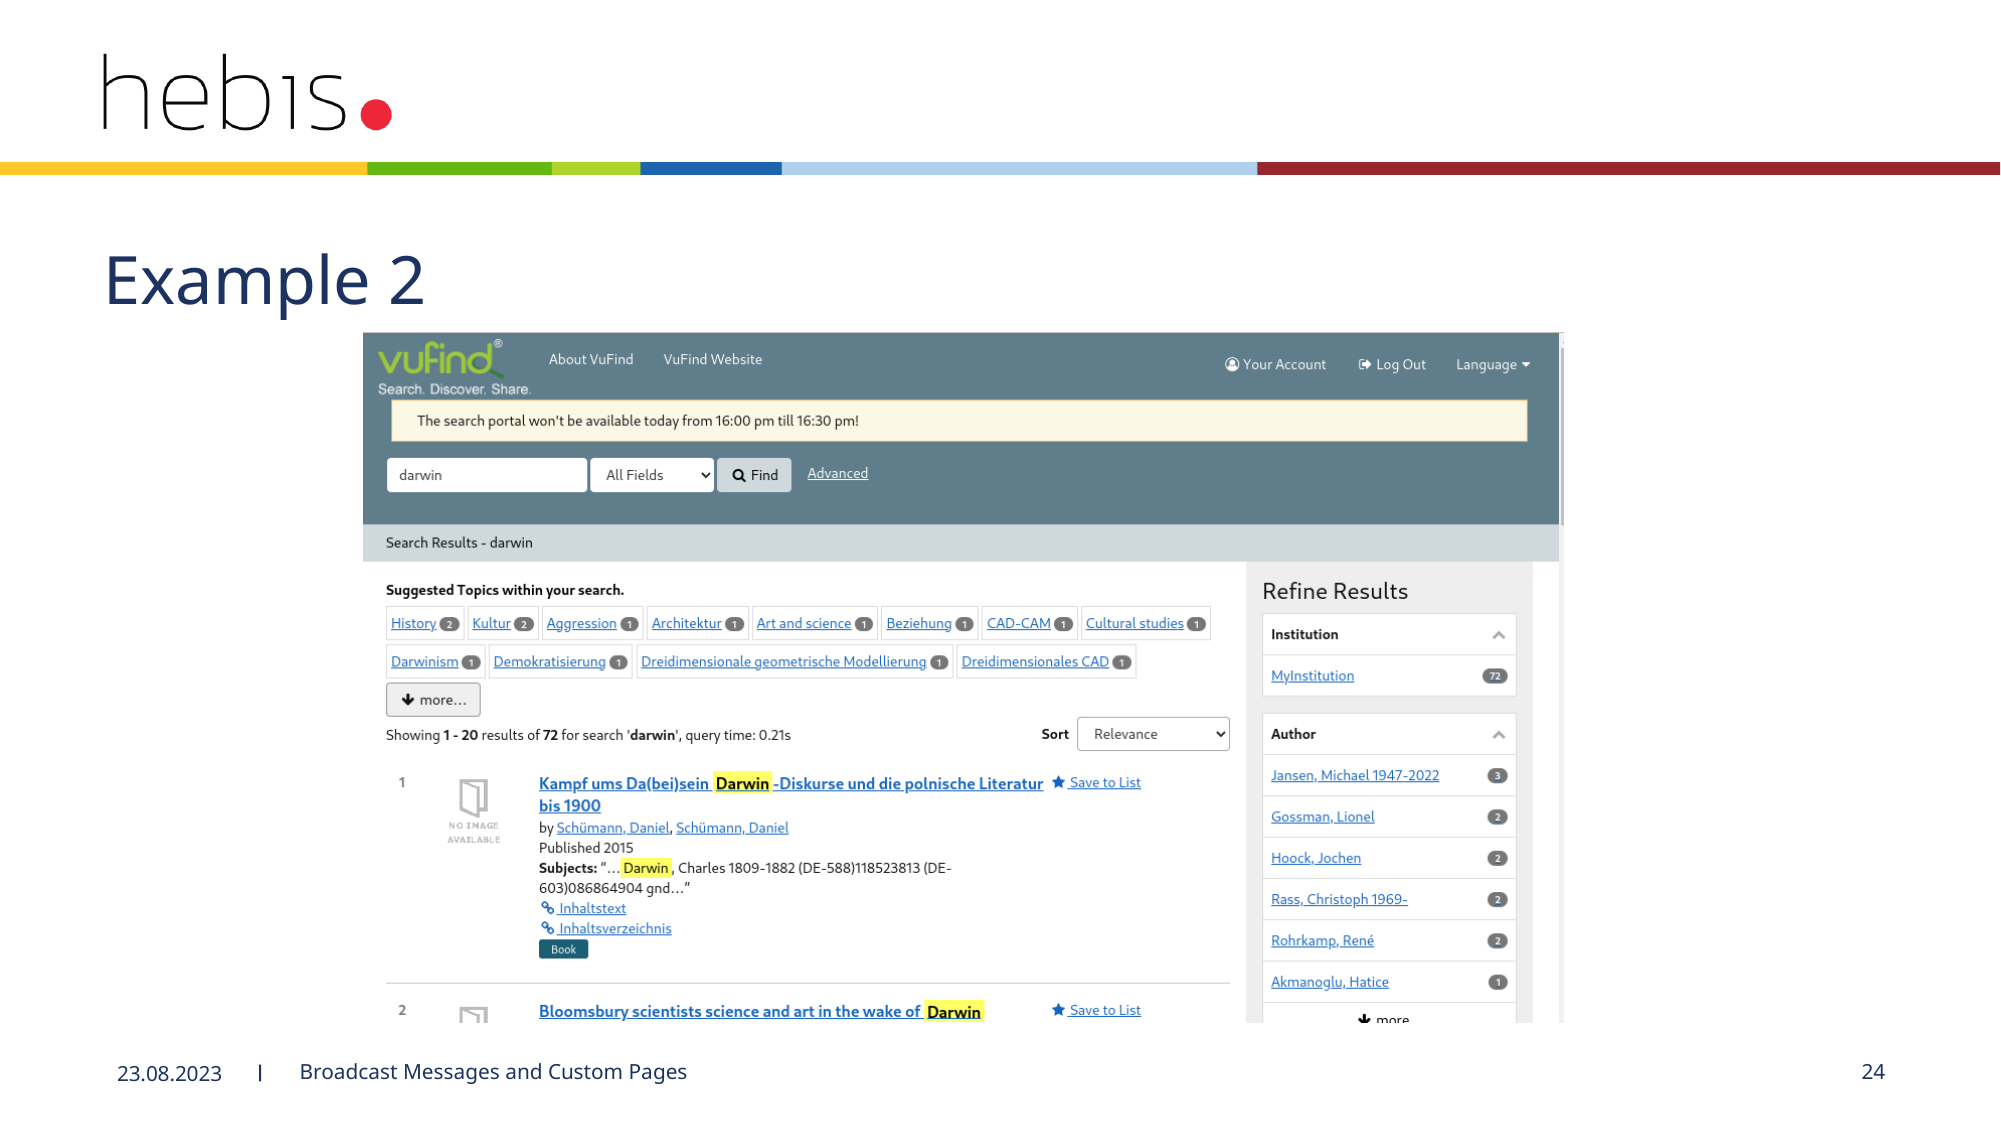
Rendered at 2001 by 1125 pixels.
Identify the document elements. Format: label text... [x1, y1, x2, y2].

slide_number 23.08.2023 [102, 1042, 271, 1103]
list Example 2 [97, 242, 1581, 313]
picture [0, 0, 2001, 248]
picture [363, 332, 1564, 1023]
